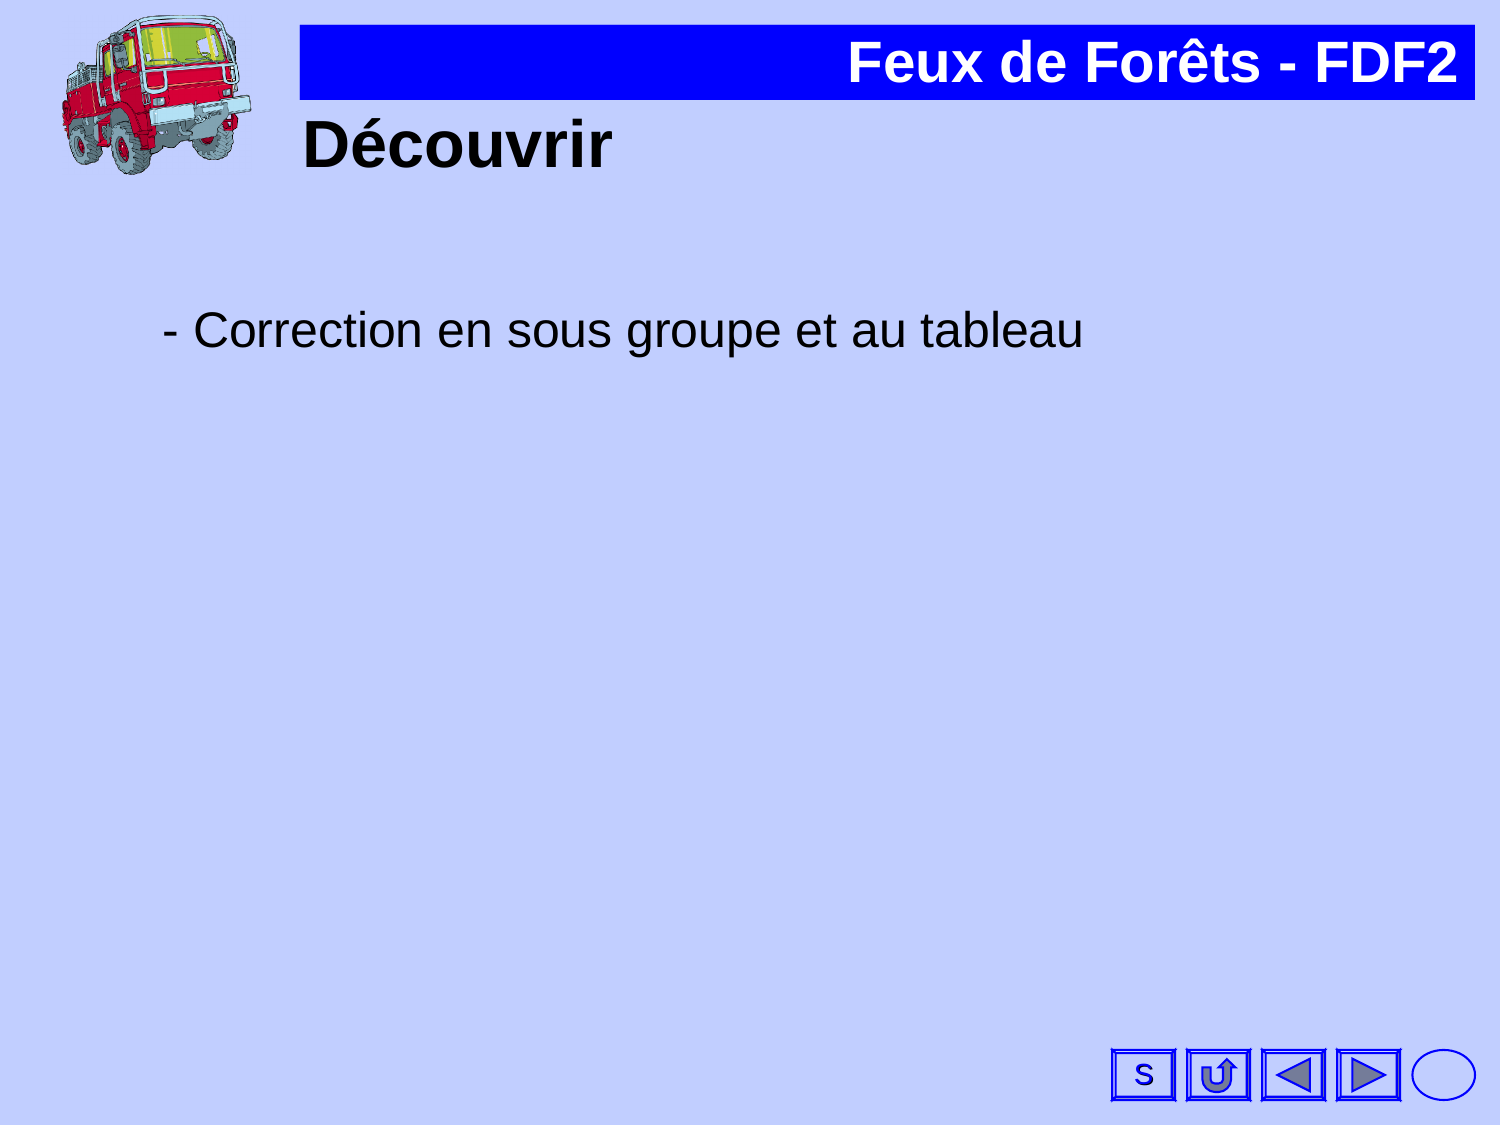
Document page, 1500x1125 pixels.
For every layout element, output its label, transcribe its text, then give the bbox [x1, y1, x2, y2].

text_box Feux de Forêts - FDF2 [299, 24, 1475, 100]
text_box [1412, 1049, 1476, 1101]
text_box Découvrir [287, 99, 629, 190]
text_box - Correction en sous groupe et au tableau [147, 295, 1418, 768]
